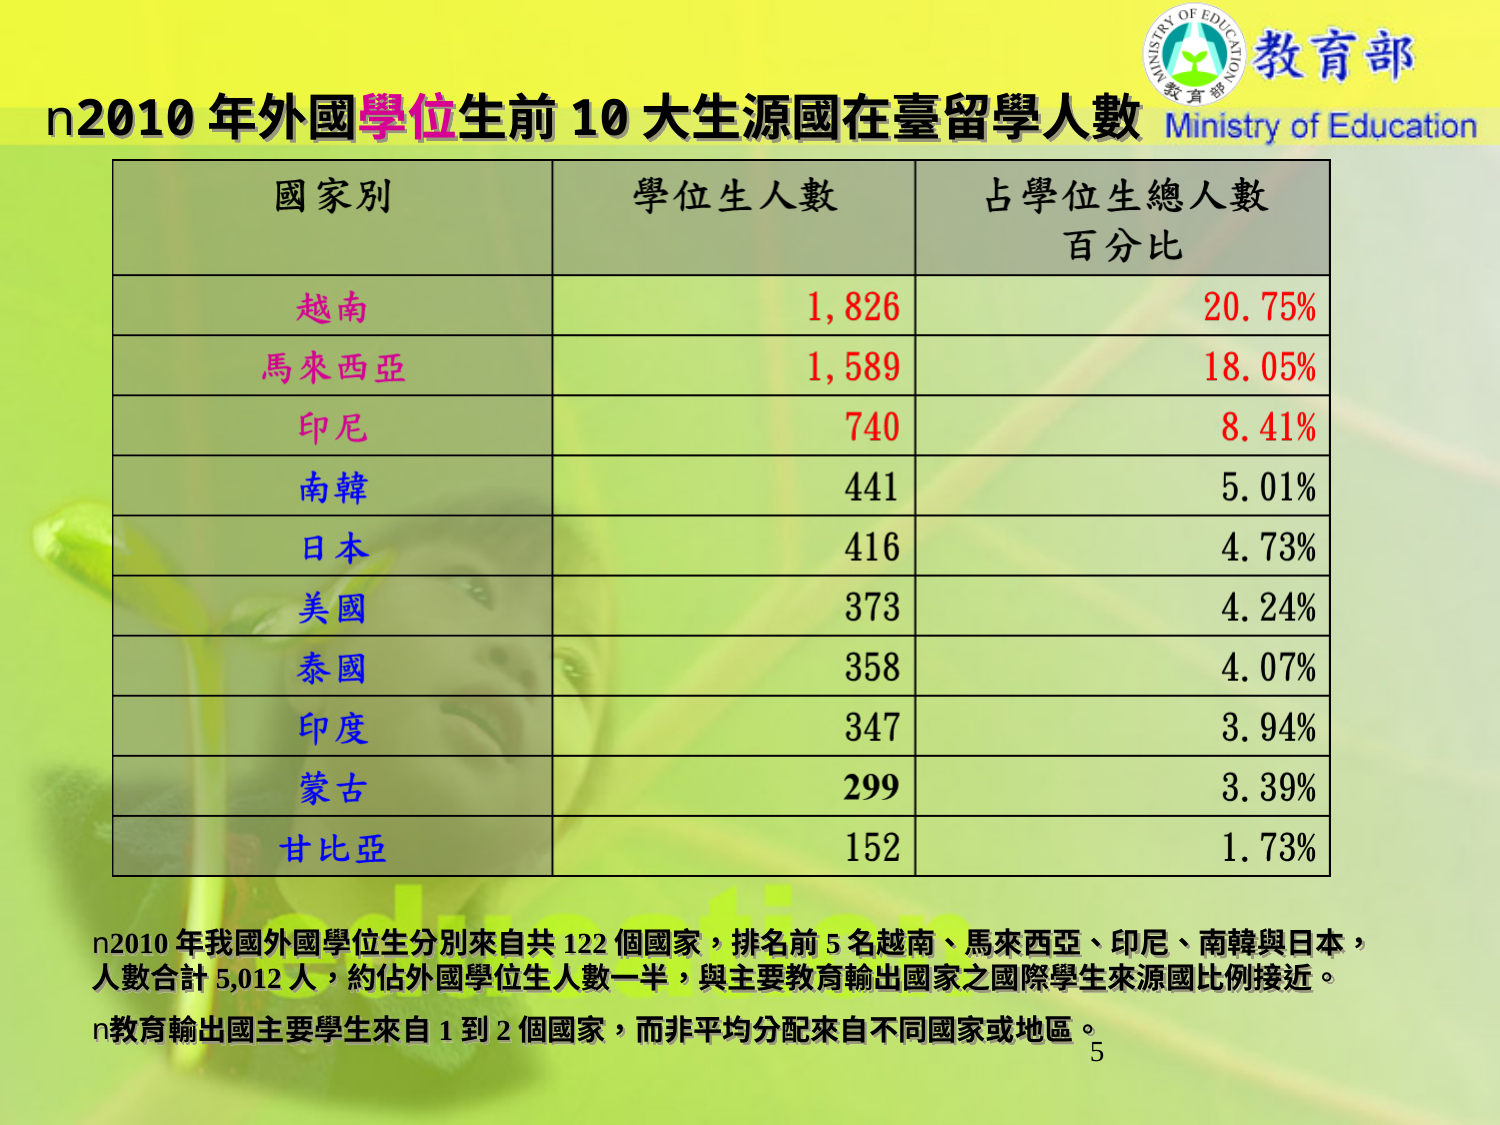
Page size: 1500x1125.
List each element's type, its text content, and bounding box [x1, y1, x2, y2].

text_box 2010年外國學位生前10大生源國在臺留學人數 [29, 78, 1181, 213]
text_box [1074, 1055, 1388, 1101]
picture [112, 156, 1338, 894]
text_box 2010年我國外國學位生分別來自共122個國家，排名前5名越南、馬來西亞、印尼、南韓與日本，人數合計5,012人，約佔外國學位生人數一半，與主要教育輸出國家之國際學生來源國比例接近。 教育輸出國主要學生來自1到2個國家，而非平均分配來自不同國家或地區。 [76, 916, 1412, 1055]
